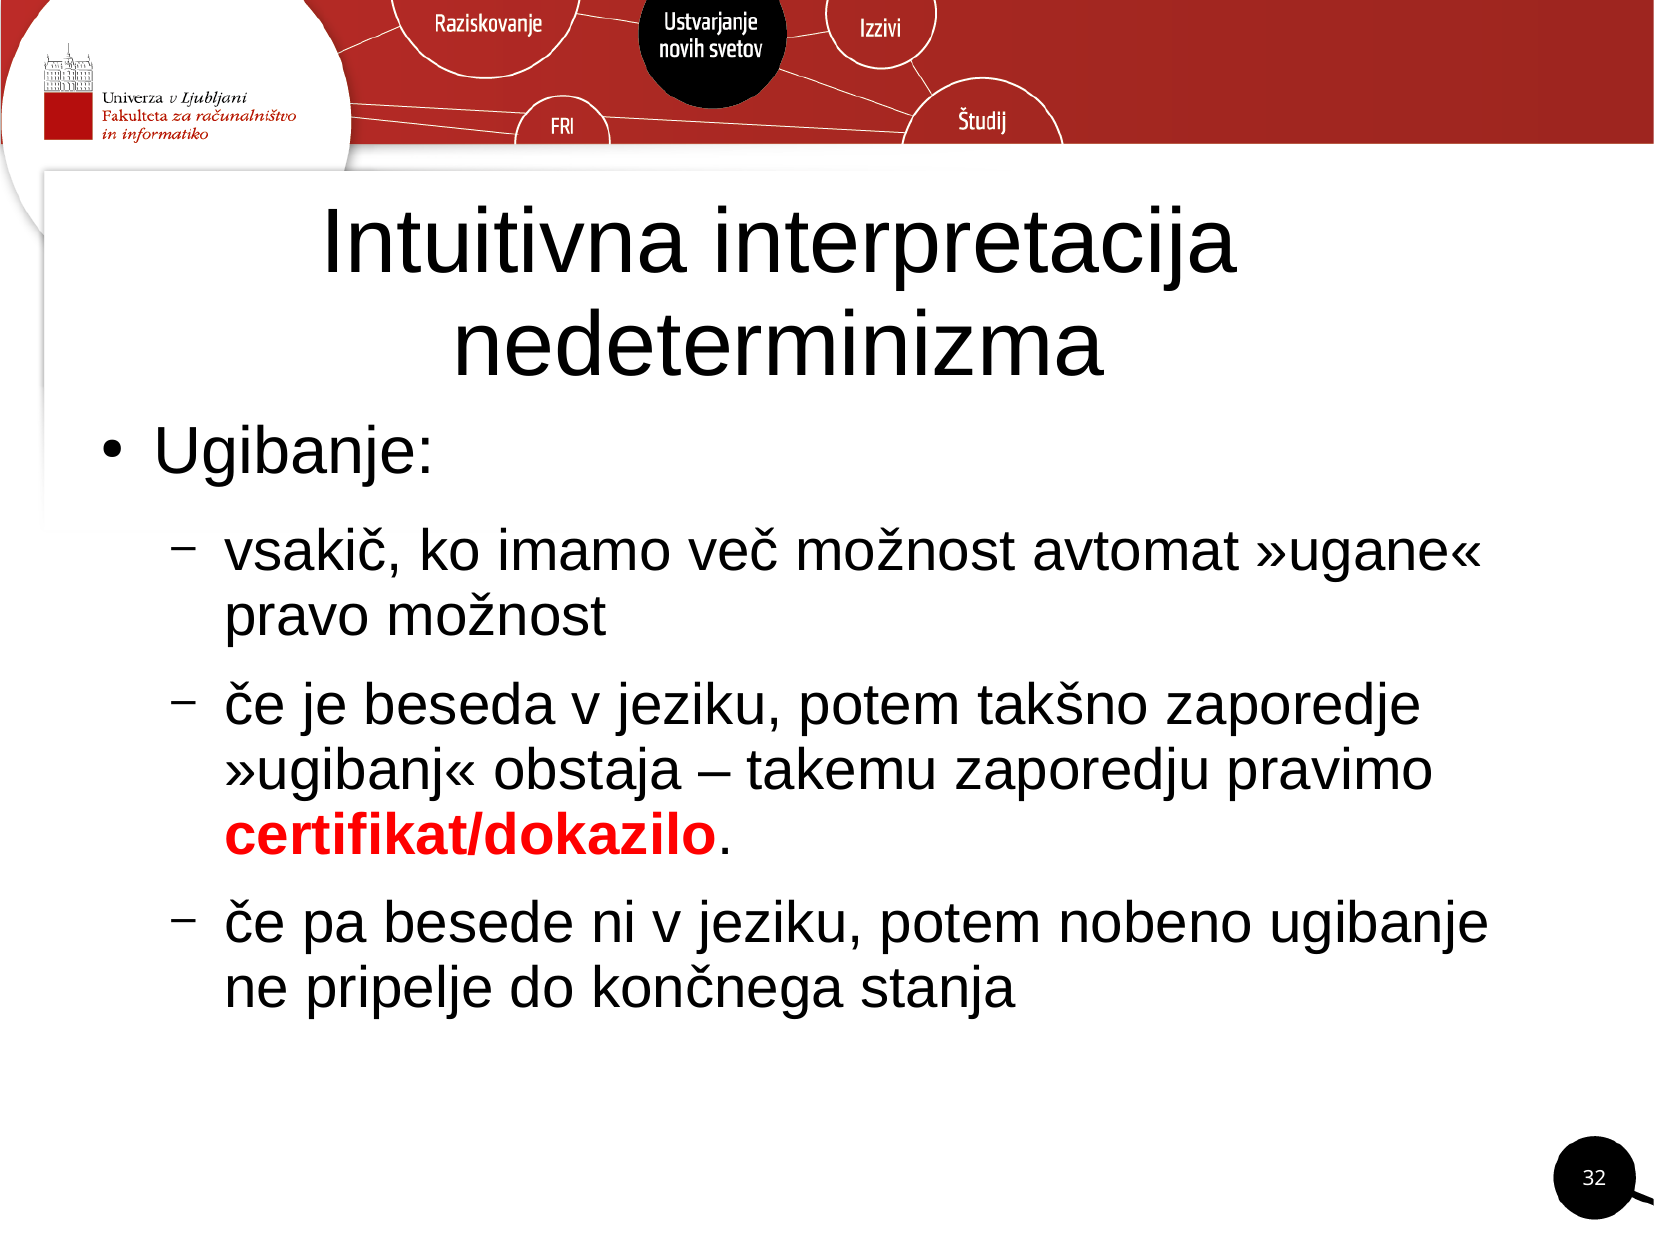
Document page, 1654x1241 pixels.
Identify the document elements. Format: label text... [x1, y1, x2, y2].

text_box <številka> [1553, 1145, 1636, 1212]
list Ugibanje: vsakič, ko imamo več možnost avtomat »ugane« pravo možnost če je beseda v jeziku, potem takšno zaporedje »ugibanj« obstaja – takemu zaporedju pravimo certifikat/dokazilo. če pa besede ni v jeziku, potem nobeno ugibanje ne pripelje do končnega stanja [82, 413, 1538, 1010]
picture [0, 0, 1654, 1241]
title Intuitivna interpretacija nedeterminizma [35, 188, 1524, 397]
